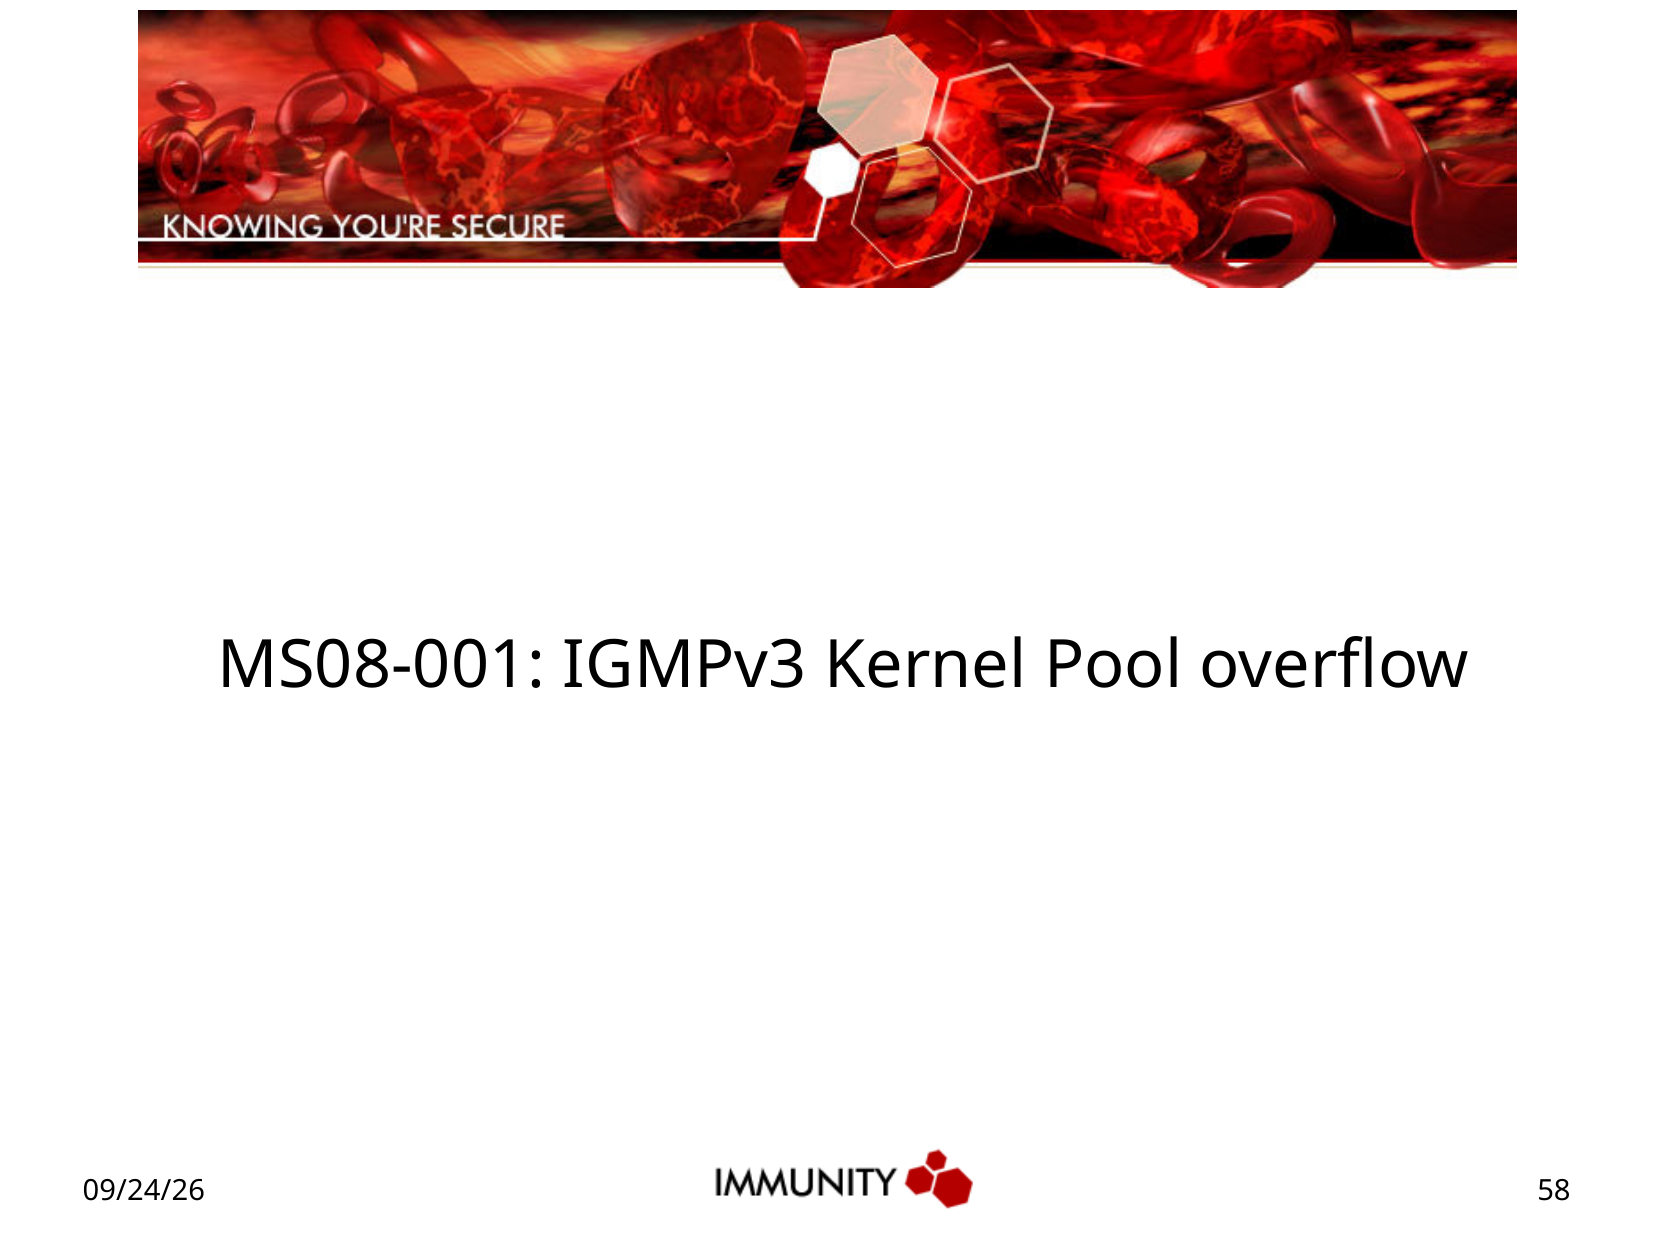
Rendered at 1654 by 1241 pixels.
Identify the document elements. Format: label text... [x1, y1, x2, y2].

picture [138, 10, 1517, 288]
picture [694, 1130, 984, 1235]
subtitle MS08-001: IGMPv3 Kernel Pool overflow [82, 297, 1571, 1102]
